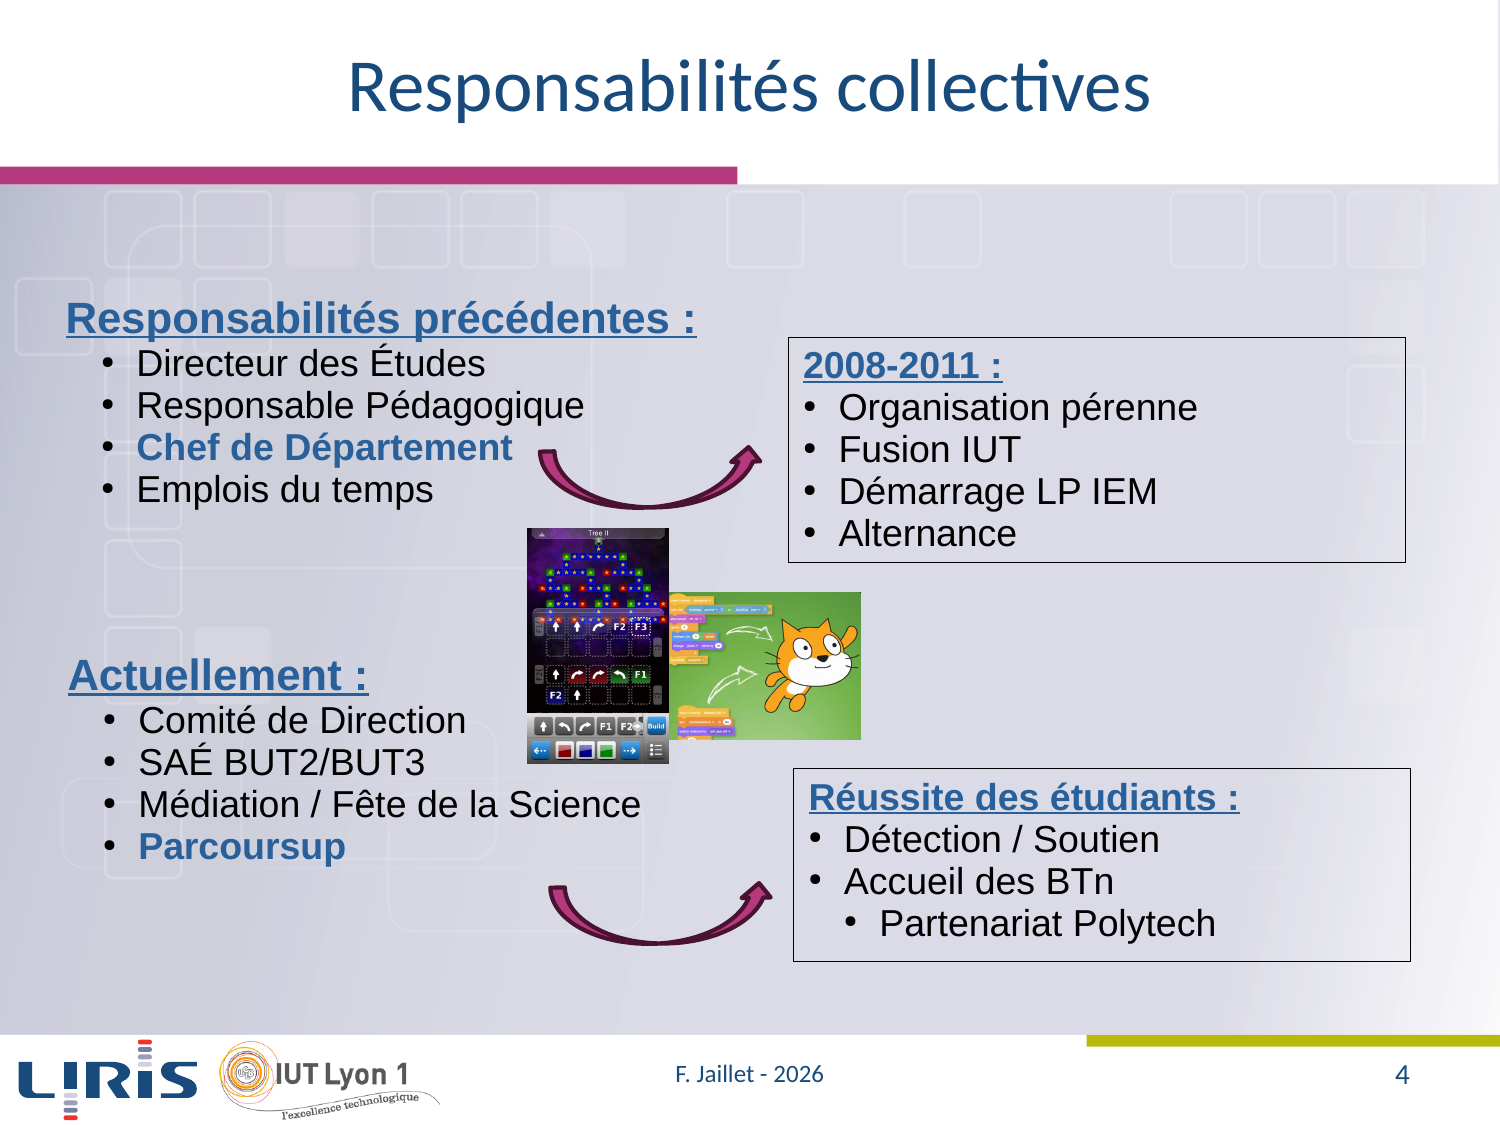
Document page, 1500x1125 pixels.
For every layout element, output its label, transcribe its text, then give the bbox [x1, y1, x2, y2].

text_box [539, 447, 761, 508]
text_box Actuellement : Comité de Direction SAÉ BUT2/BUT3 Médiation / Fête de la Science Parcoursup [52, 643, 724, 967]
title Responsabilités collectives [75, 45, 1425, 138]
slide_number <numéro> [1230, 1042, 1425, 1103]
text_box [550, 883, 771, 944]
text_box 2008-2011 : Organisation pérenne Fusion IUT Démarrage LP IEM Alternance [788, 337, 1406, 563]
picture [0, 0, 1500, 1125]
footer F. Jaillet - 2026 [430, 1042, 1070, 1103]
text_box Responsabilités précédentes : Directeur des Études Responsable Pédagogique Chef de Département Emplois du temps [50, 286, 752, 648]
text_box Réussite des étudiants : Détection / Soutien Accueil des BTn Partenariat Polytech [793, 768, 1411, 962]
